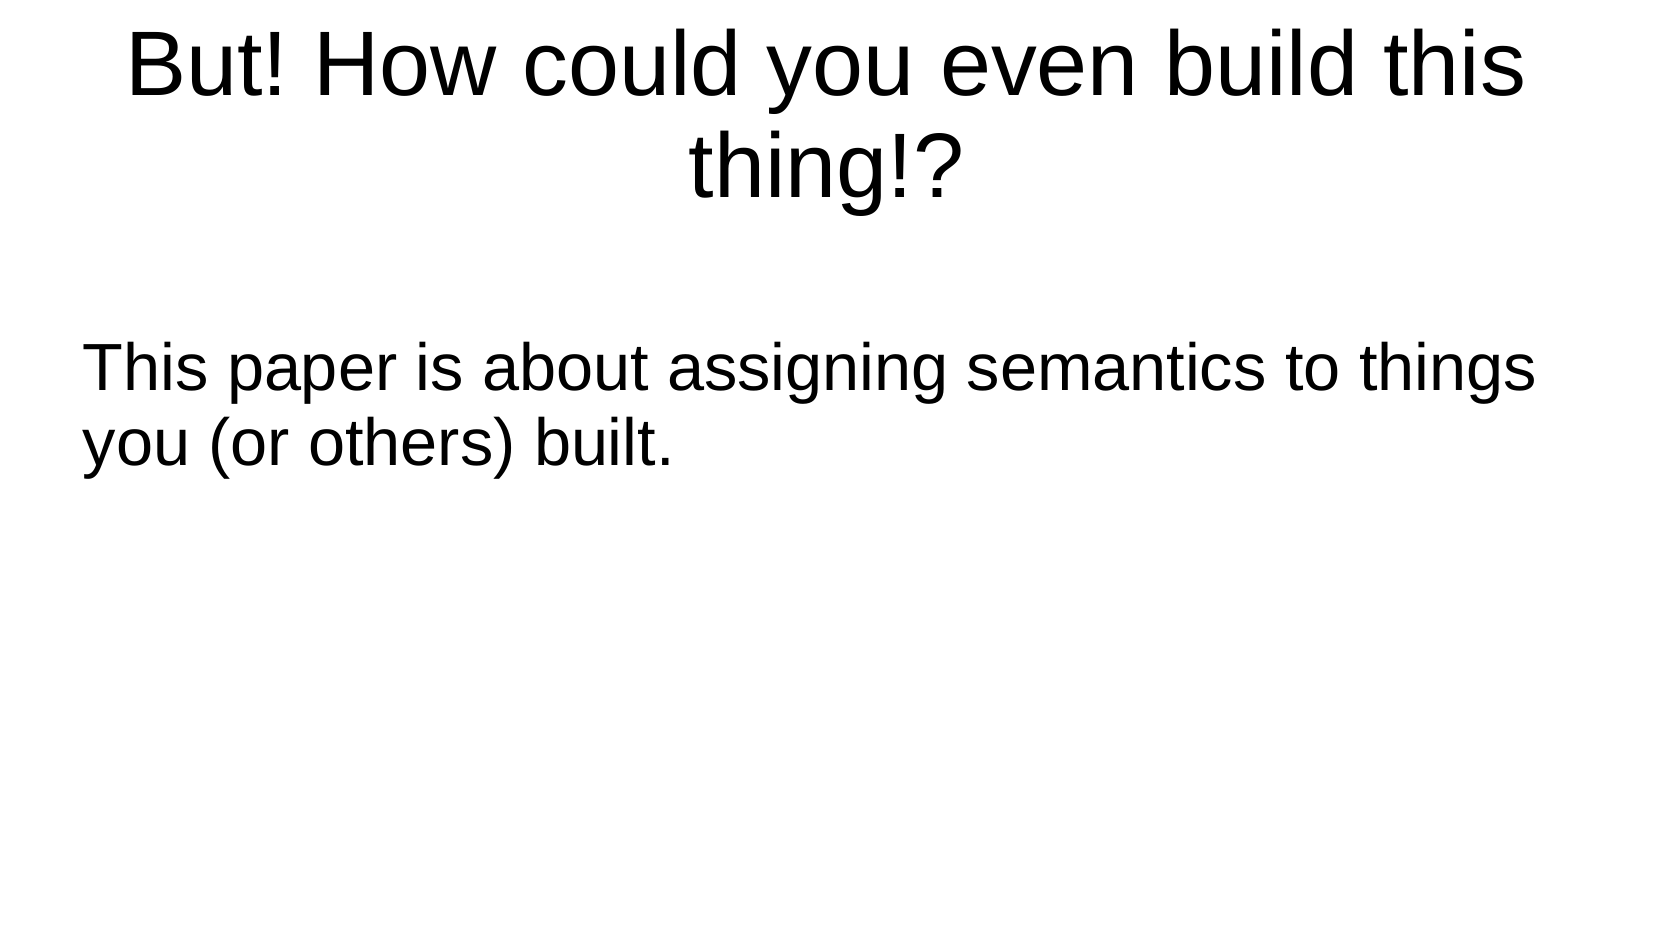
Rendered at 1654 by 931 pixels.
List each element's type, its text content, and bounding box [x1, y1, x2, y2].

title But! How could you even build this thing!? [82, 12, 1571, 218]
list This paper is about assigning semantics to things you (or others) built. [82, 330, 1571, 758]
